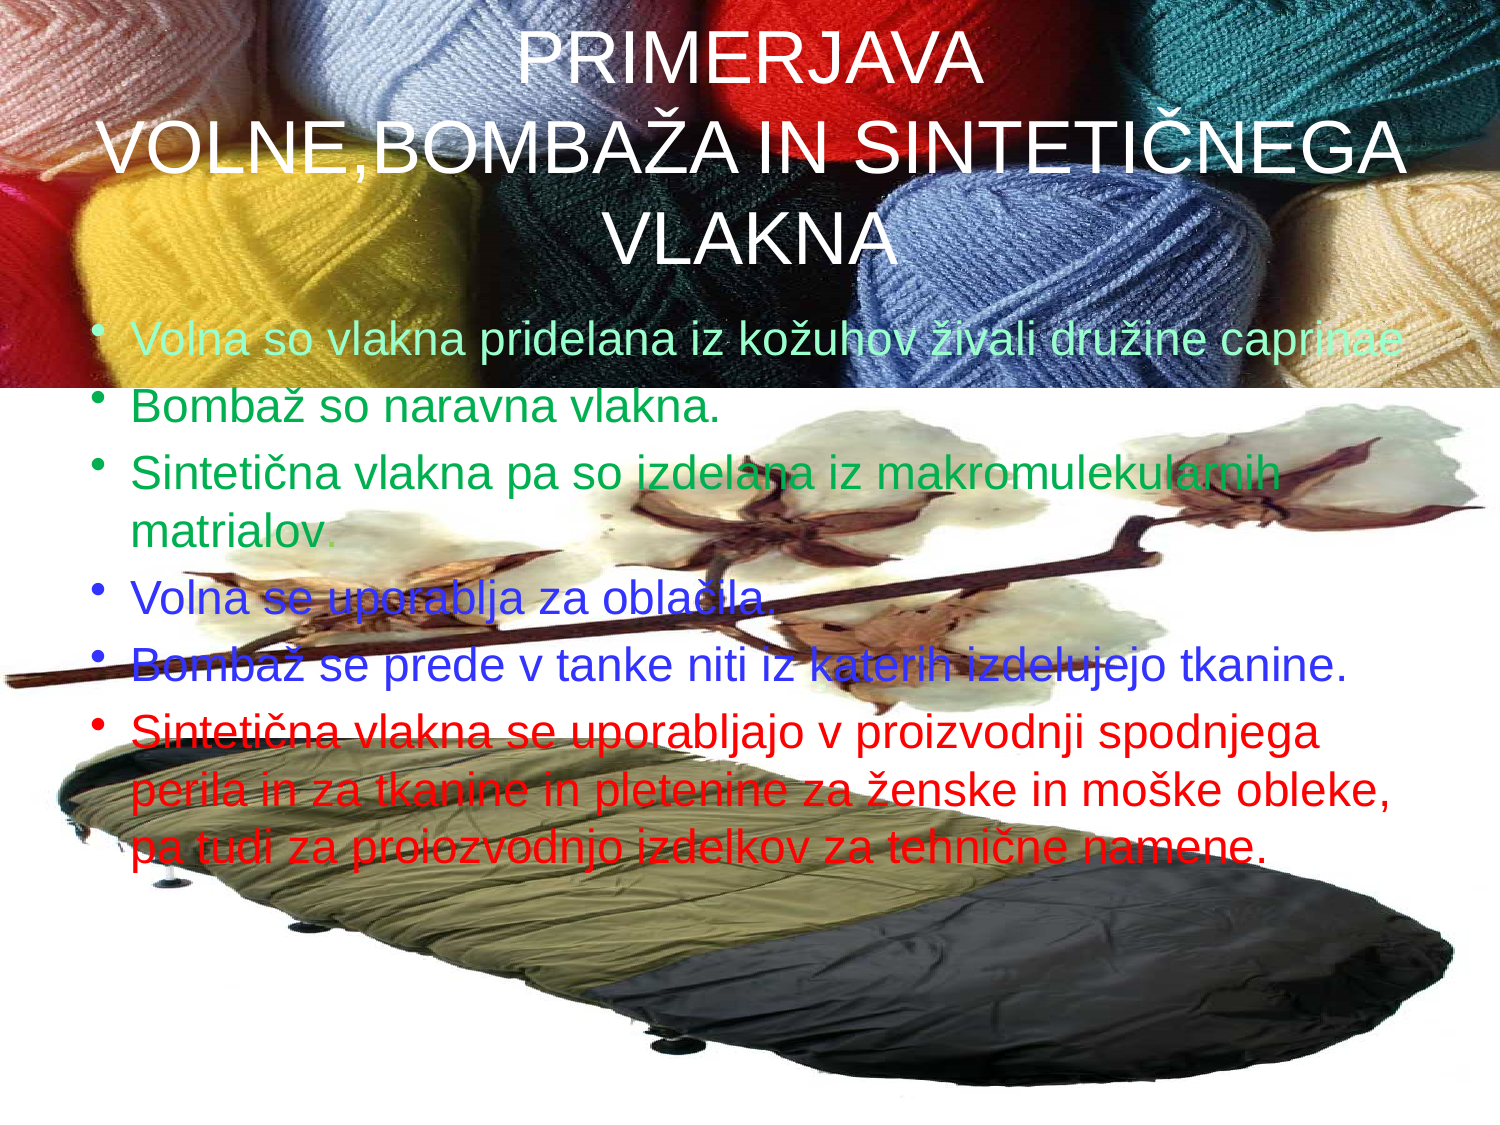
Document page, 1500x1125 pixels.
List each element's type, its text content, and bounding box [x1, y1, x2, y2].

title PRIMERJAVA VOLNE,BOMBAŽA IN SINTETIČNEGA VLAKNA [75, 0, 1425, 288]
list Volna so vlakna pridelana iz kožuhov živali družine caprinae Bombaž so naravna vlakna. Sintetična vlakna pa so izdelana iz makromulekularnih matrialov. Volna se uporablja za oblačila. Bombaž se prede v tanke niti iz katerih izdelujejo tkanine. Sintetična vlakna se uporabljajo v proizvodnji spodnjega perila in za tkanine in pletenine za ženske in moške obleke, pa tudi za proiozvodnjo izdelkov za tehnične namene. [75, 299, 1425, 1005]
picture [0, 0, 1500, 1125]
